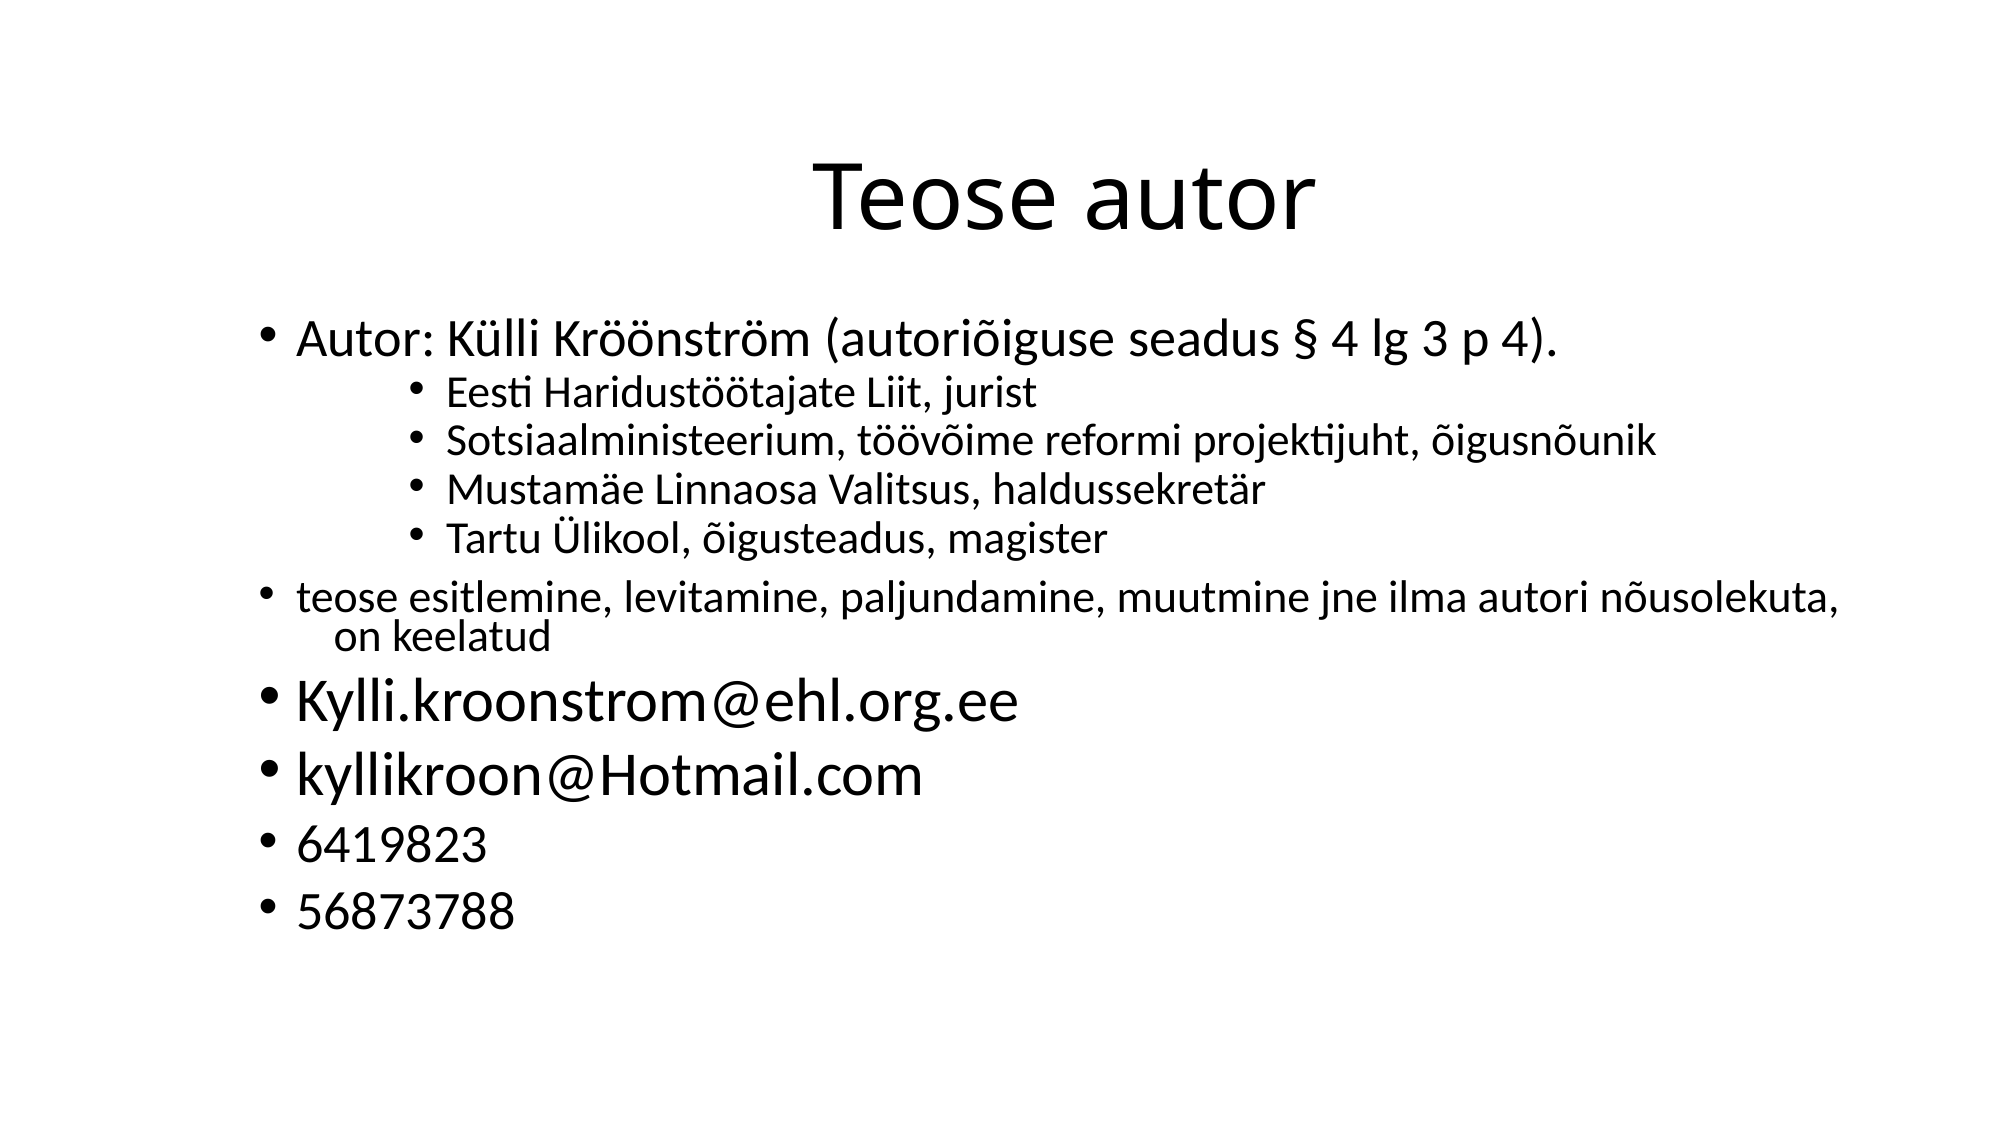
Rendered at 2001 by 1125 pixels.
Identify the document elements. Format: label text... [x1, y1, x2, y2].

list Autor: Külli Kröönström (autoriõiguse seadus § 4 lg 3 p 4). Eesti Haridustöötajate Liit, jurist Sotsiaalministeerium, töövõime reformi projektijuht, õigusnõunik Mustamäe Linnaosa Valitsus, haldussekretär Tartu Ülikool, õigusteadus, magister teose esitlemine, levitamine, paljundamine, muutmine jne ilma autori nõusolekuta, on keelatud Kylli.kroonstrom@ehl.org.ee kyllikroon@Hotmail.com 6419823 56873788 [243, 312, 1887, 951]
title Teose autor [243, 112, 1887, 288]
